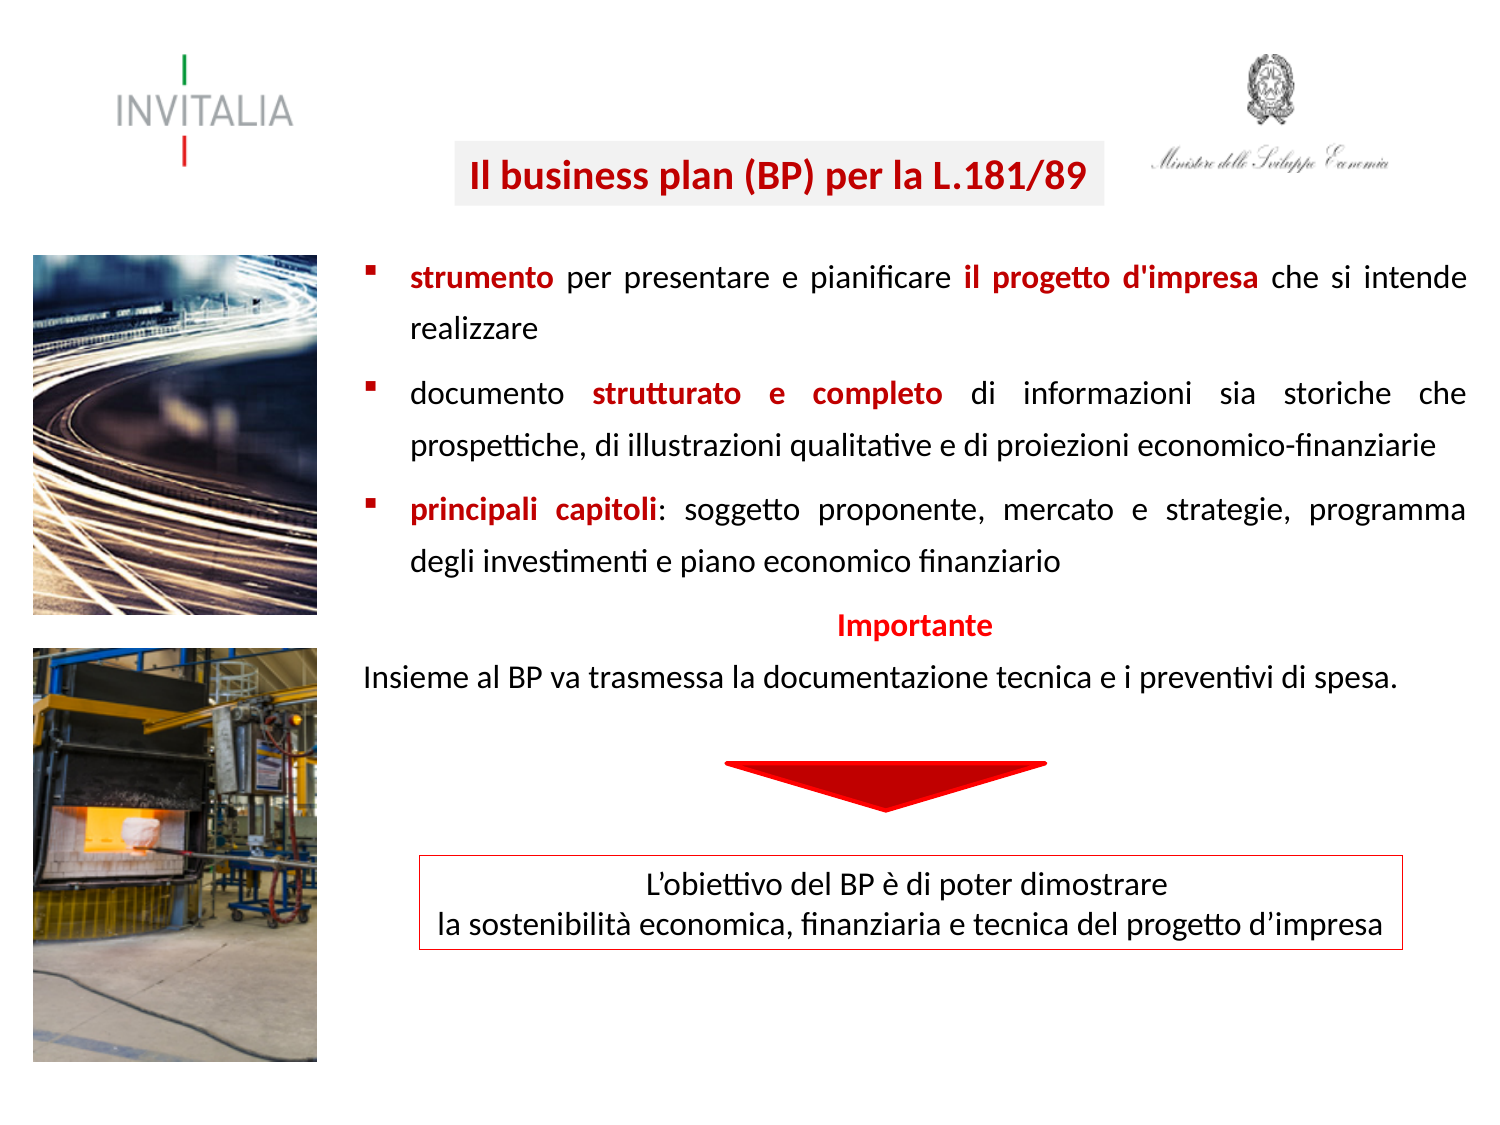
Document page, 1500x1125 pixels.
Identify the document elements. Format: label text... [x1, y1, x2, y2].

picture [33, 648, 317, 1062]
text_box [726, 763, 1046, 811]
text_box L’obiettivo del BP è di poter dimostrare la sostenibilità economica, finanziaria e tecnica del progetto d’impresa [419, 855, 1403, 950]
picture [76, 54, 302, 173]
text_box strumento per presentare e pianificare il progetto d'impresa che si intende realizzare documento strutturato e completo di informazioni sia storiche che prospettiche, di illustrazioni qualitative e di proiezioni economico-finanziarie principali capitoli: soggetto proponente, mercato e strategie, programma degli investimenti e piano economico finanziario Importante Insieme al BP va trasmessa la documentazione tecnica e i preventivi di spesa. [348, 235, 1483, 703]
picture [33, 255, 317, 615]
text_box Il business plan (BP) per la L.181/89 [454, 140, 1105, 206]
